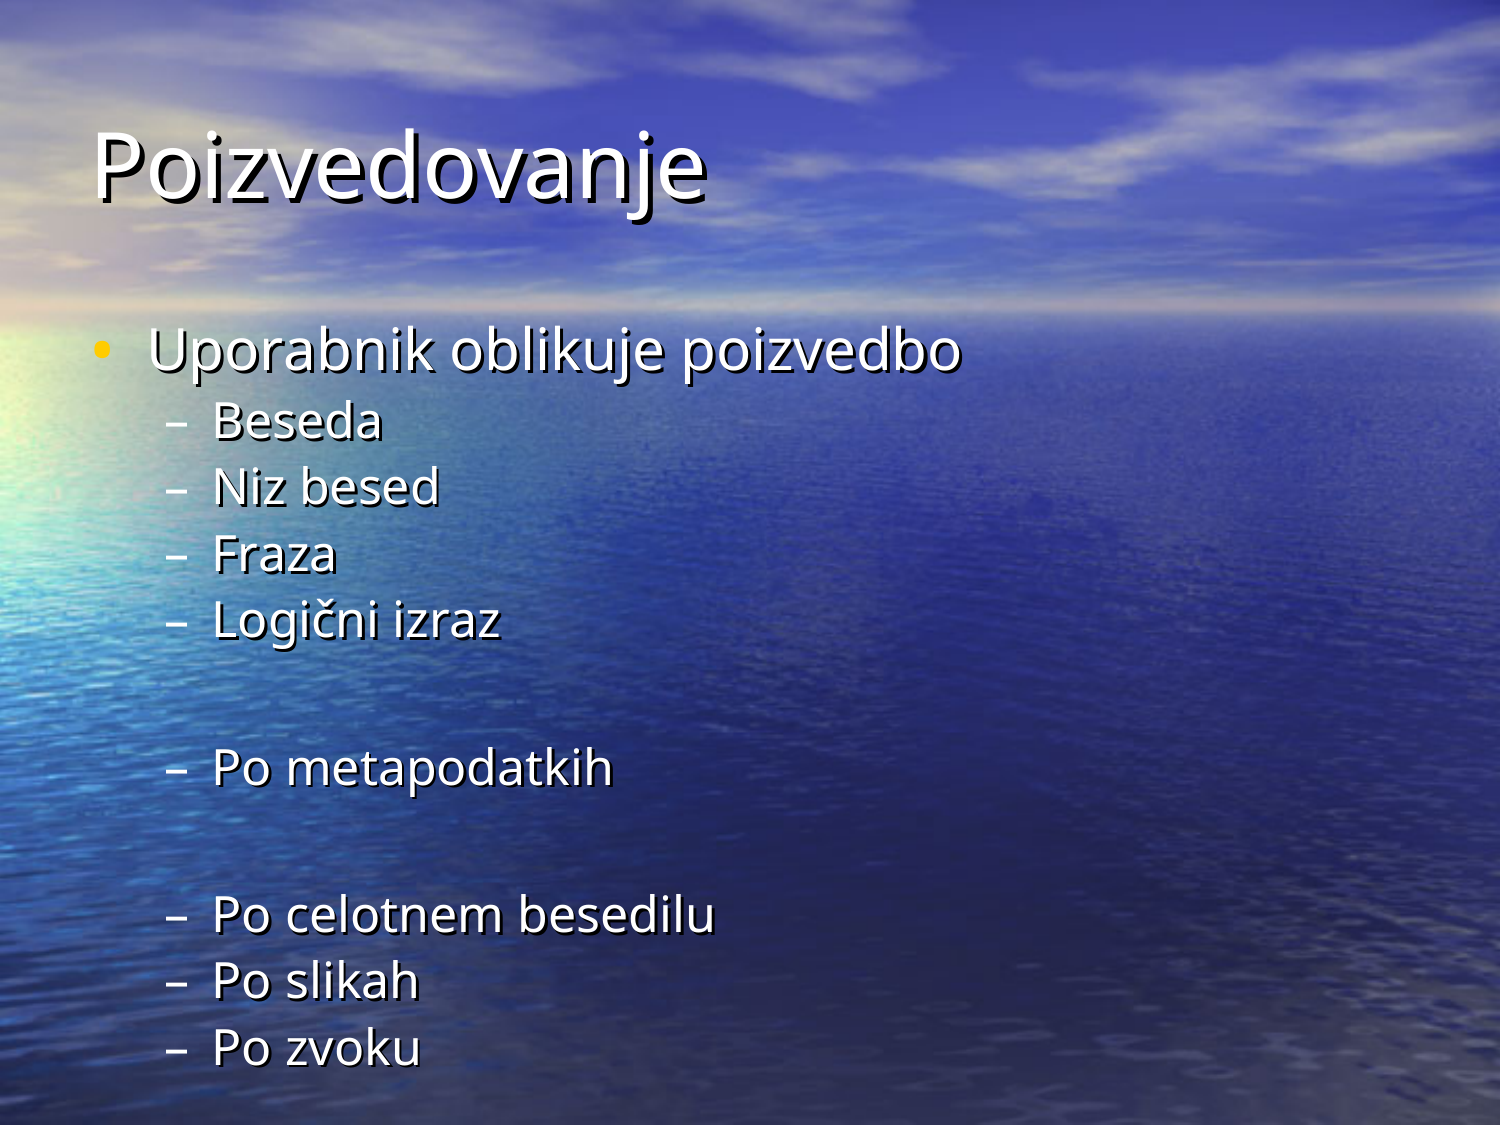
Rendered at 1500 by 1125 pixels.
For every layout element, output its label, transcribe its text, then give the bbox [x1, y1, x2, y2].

list Uporabnik oblikuje poizvedbo Beseda Niz besed Fraza Logični izraz Po metapodatkih Po celotnem besedilu Po slikah Po zvoku [75, 312, 1426, 1072]
title Poizvedovanje [75, 47, 1426, 276]
picture [0, 0, 1500, 1125]
